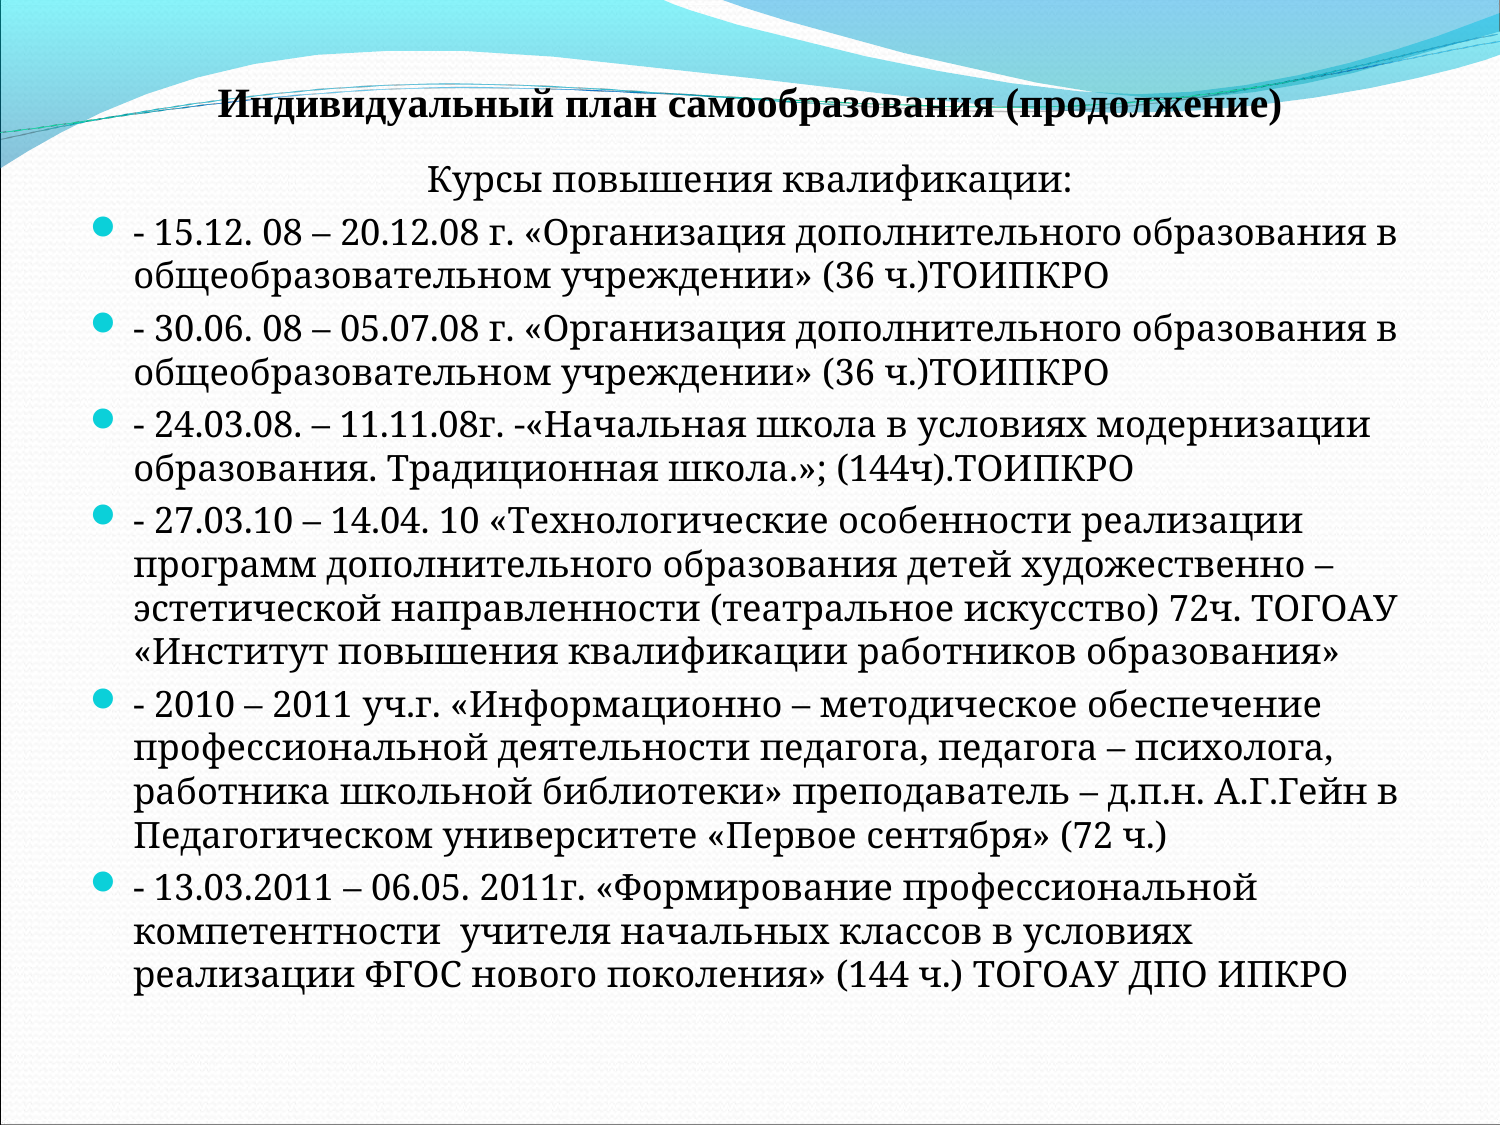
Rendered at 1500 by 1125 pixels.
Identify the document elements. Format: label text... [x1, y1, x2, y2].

picture [0, 0, 1500, 1125]
list Курсы повышения квалификации: - 15.12. 08 – 20.12.08 г. «Организация дополнительного образования в общеобразовательном учреждении» (36 ч.)ТОИПКРО - 30.06. 08 – 05.07.08 г. «Организация дополнительного образования в общеобразовательном учреждении» (36 ч.)ТОИПКРО - 24.03.08. – 11.11.08г. -«Начальная школа в условиях модернизации образования. Традиционная школа.»; (144ч).ТОИПКРО - 27.03.10 – 14.04. 10 «Технологические особенности реализации программ дополнительного образования детей художественно – эстетической направленности (театральное искусство) 72ч. ТОГОАУ «Институт повышения квалификации работников образования» - 2010 – 2011 уч.г. «Информационно – методическое обеспечение профессиональной деятельности педагога, педагога – психолога, работника школьной библиотеки» преподаватель – д.п.н. А.Г.Гейн в Педагогическом университете «Первое сентября» (72 ч.) - 13.03.2011 – 06.05. 2011г. «Формирование профессиональной компетентности учителя начальных классов в условиях реализации ФГОС нового поколения» (144 ч.) ТОГОАУ ДПО ИПКРО [75, 148, 1426, 1038]
title Индивидуальный план самообразования (продолжение) [75, 42, 1426, 126]
